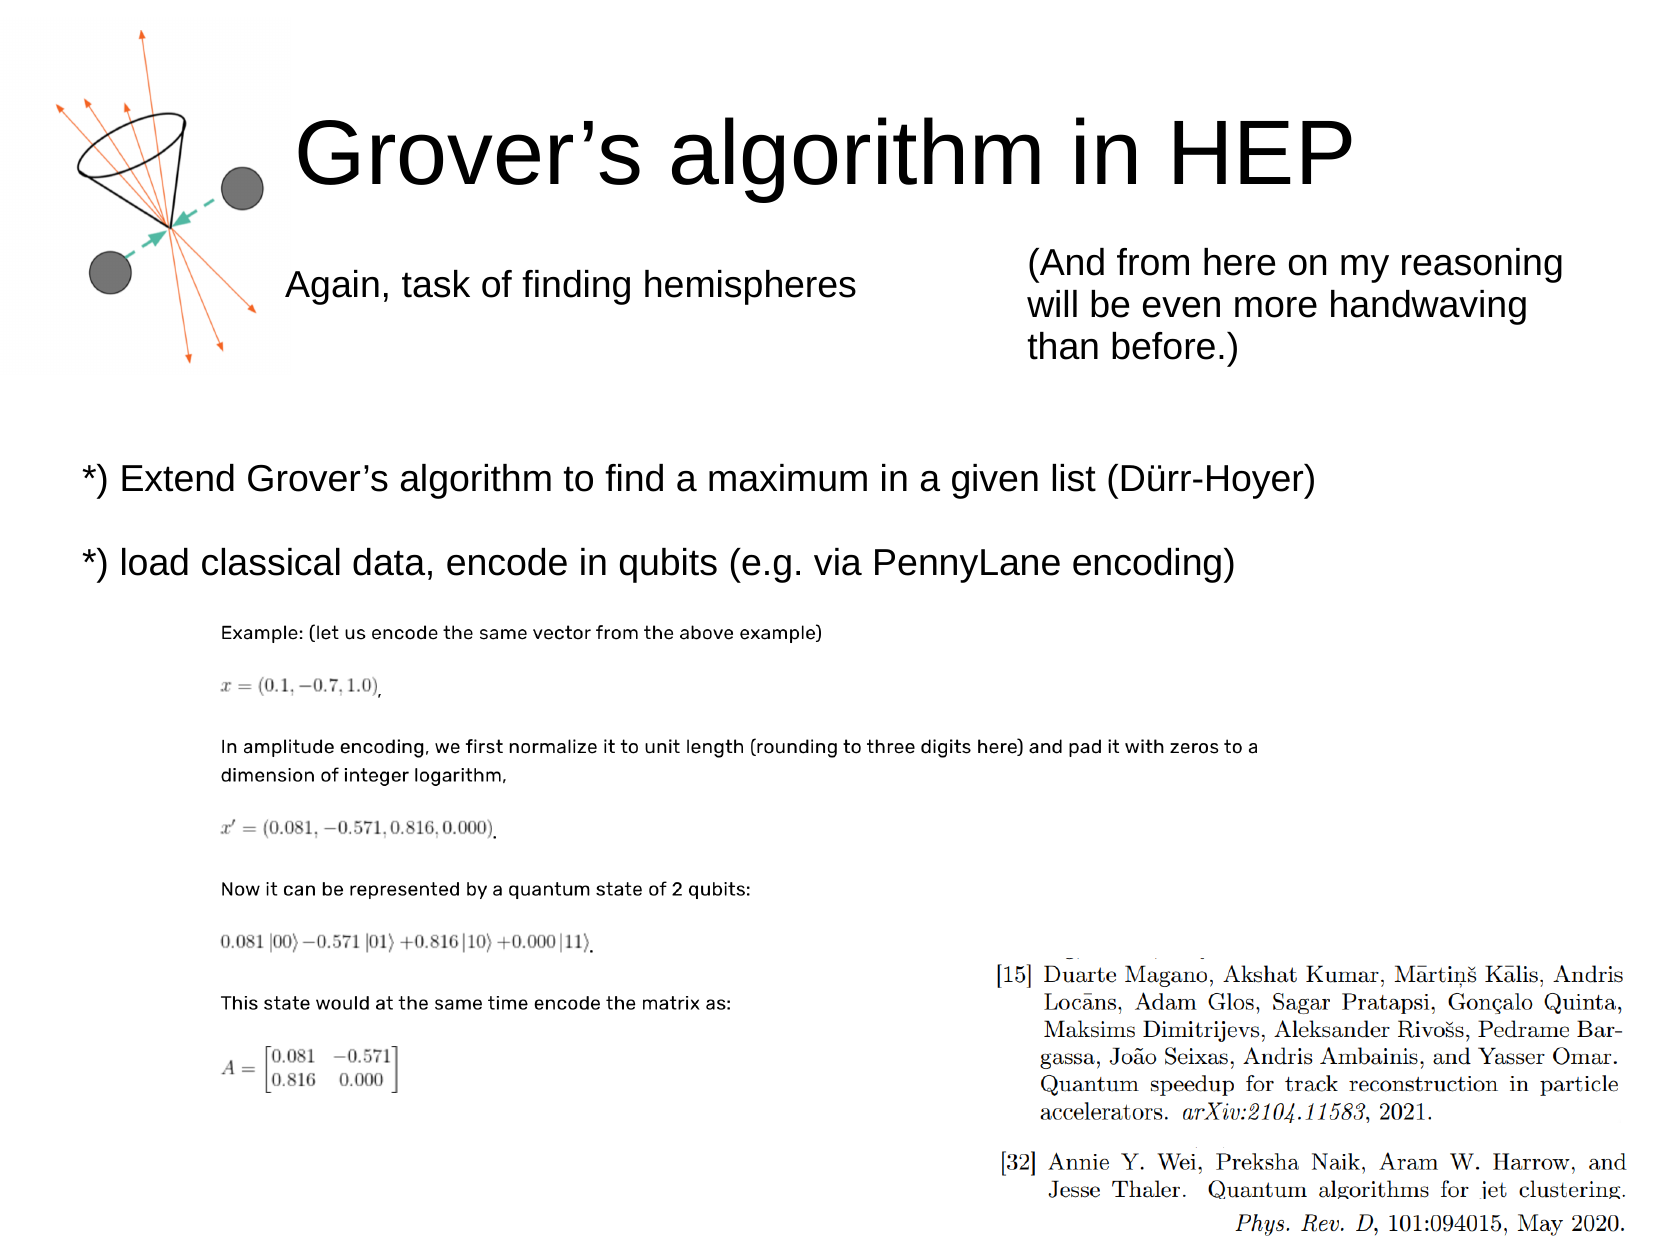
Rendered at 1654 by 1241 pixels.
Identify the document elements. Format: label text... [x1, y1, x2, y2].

picture [215, 633, 1633, 1123]
picture [992, 1147, 1651, 1236]
text_box Again, task of finding hemispheres [270, 256, 946, 356]
title Grover’s algorithm in HEP [291, 49, 1571, 257]
picture [0, 17, 291, 376]
text_box *) Extend Grover’s algorithm to find a maximum in a given list (Dürr-Hoyer) *) load classical data, encode in qubits (e.g. via PennyLane encoding) [67, 450, 1343, 633]
text_box (And from here on my reasoning will be even more handwaving than before.) [1012, 234, 1613, 376]
